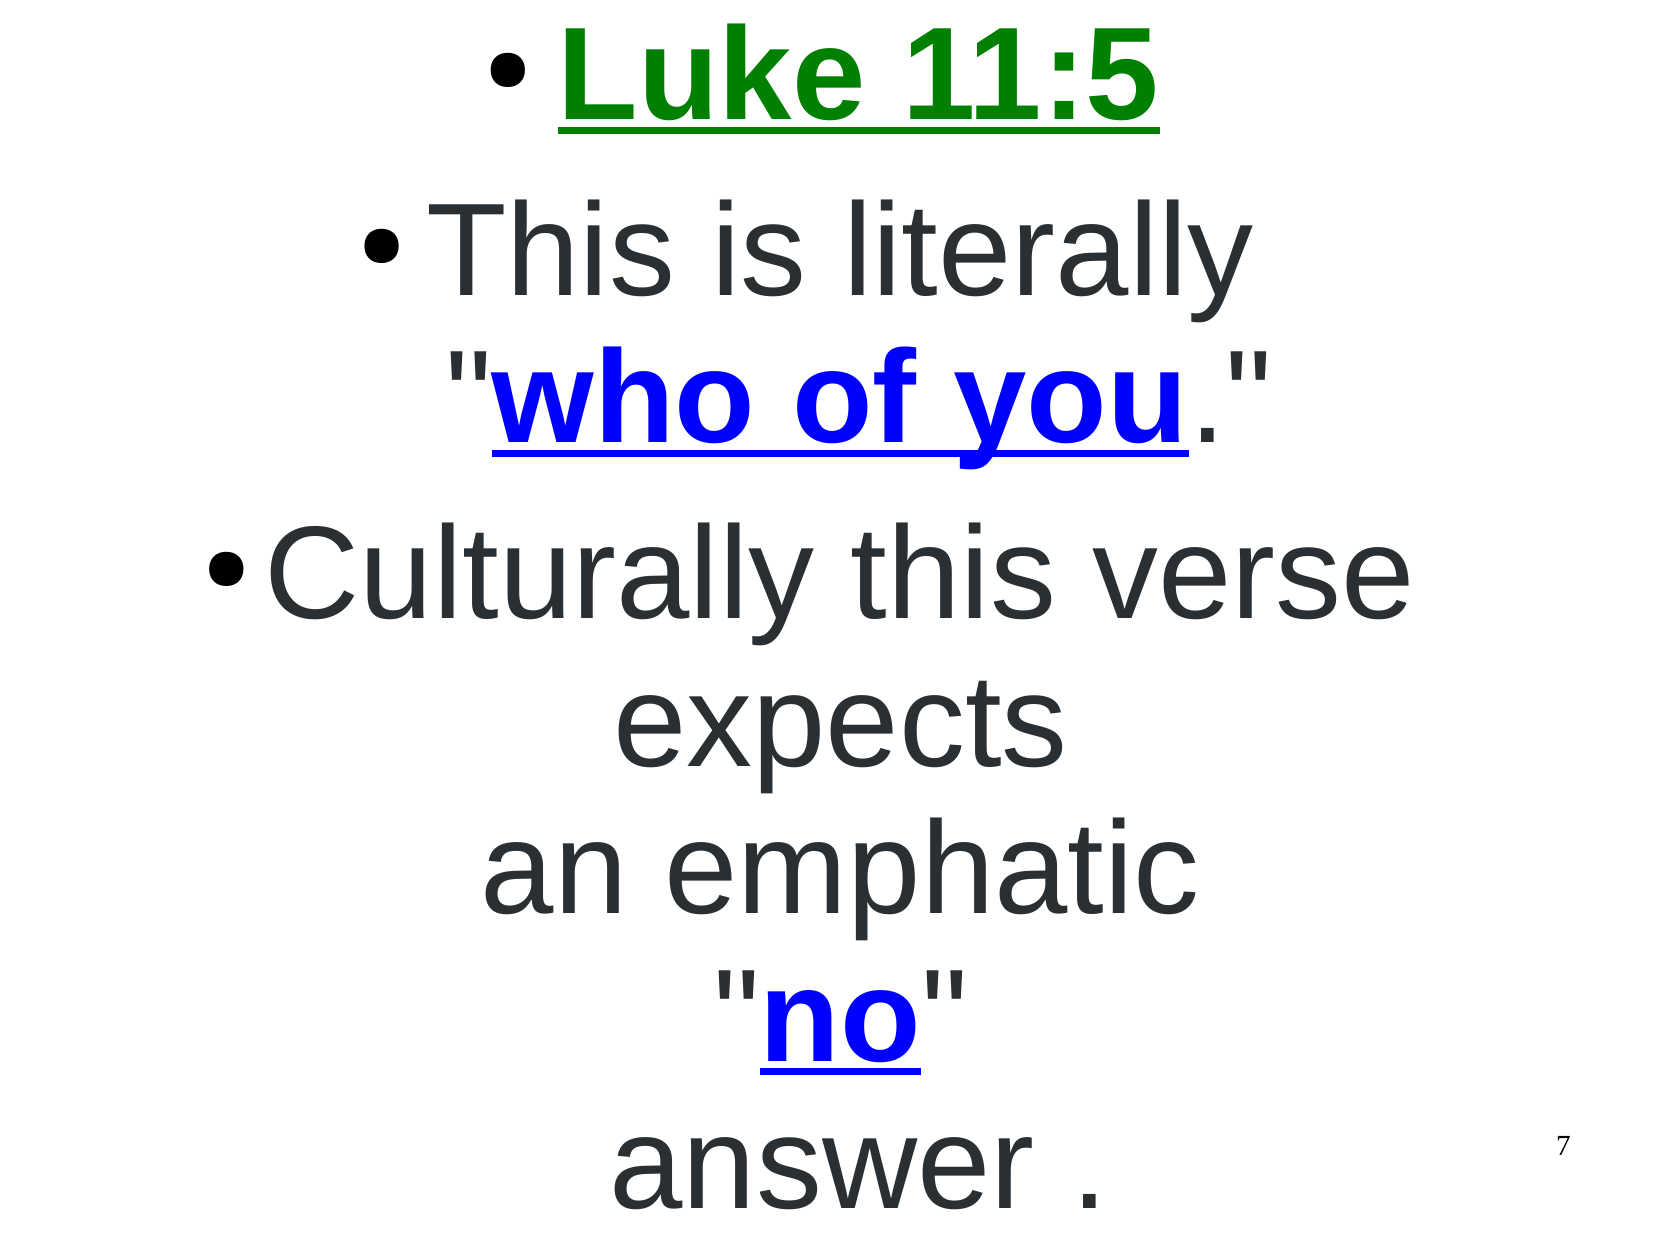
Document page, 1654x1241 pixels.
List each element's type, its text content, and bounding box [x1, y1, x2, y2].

list Luke 11:5 This is literally "who of you." Culturally this verse expects an emphatic "no" answer . [0, 0, 1651, 1238]
